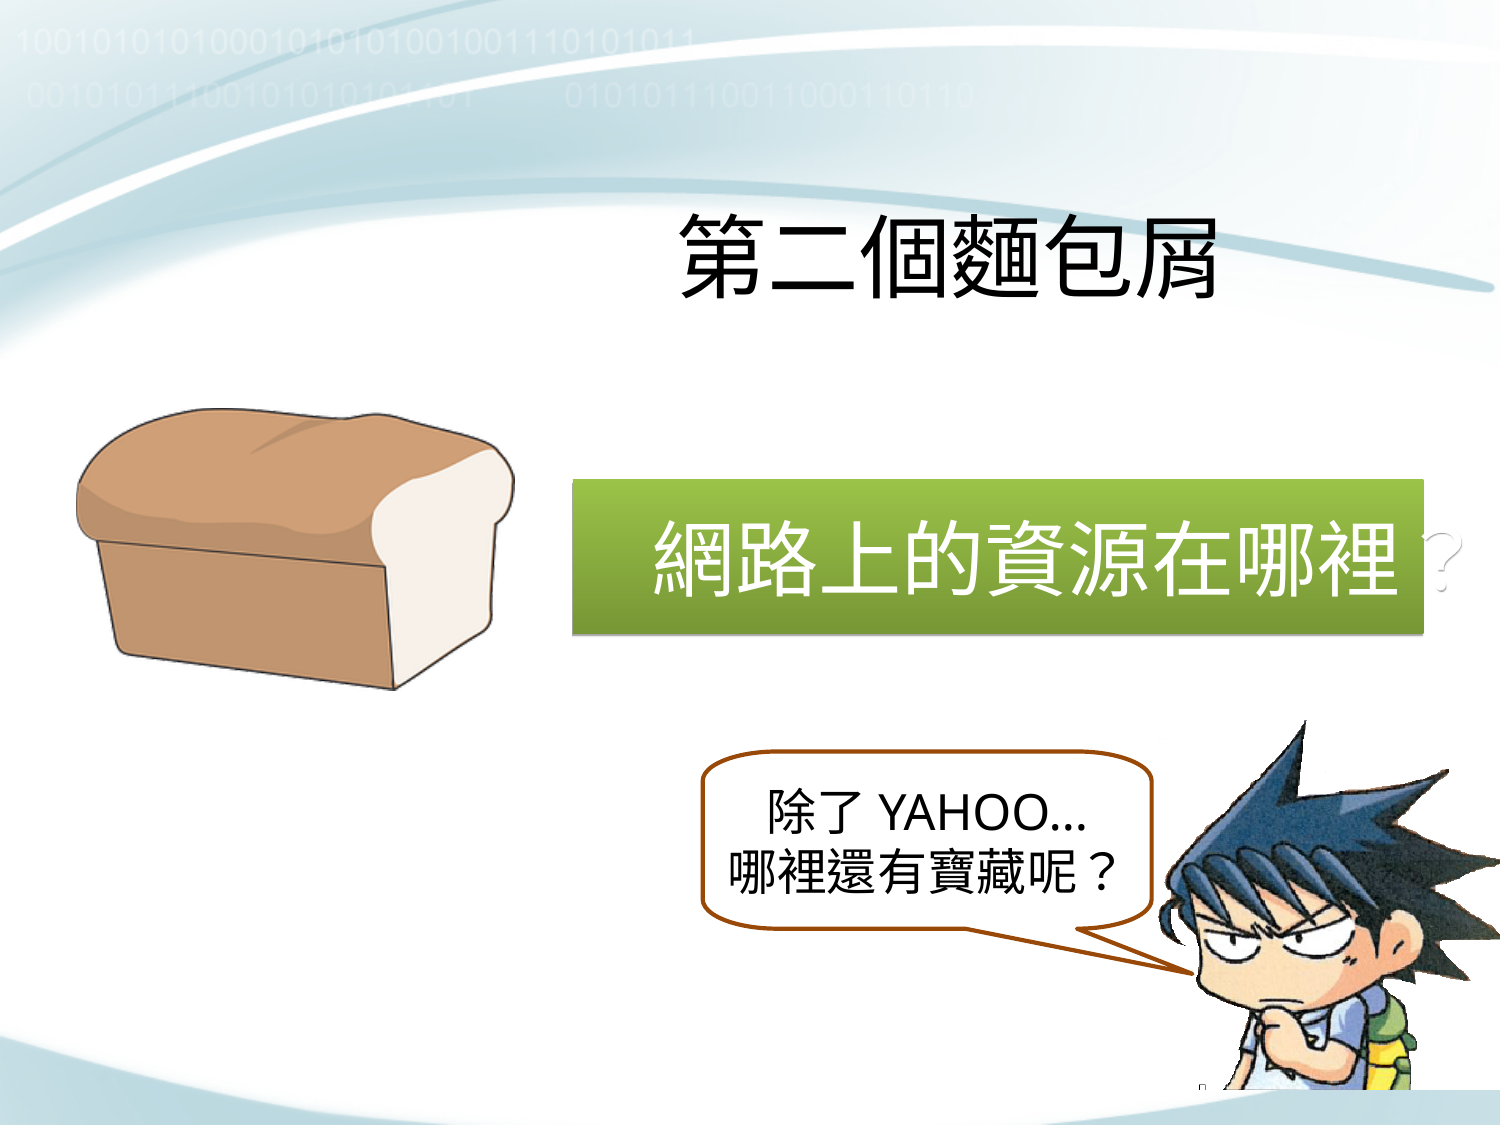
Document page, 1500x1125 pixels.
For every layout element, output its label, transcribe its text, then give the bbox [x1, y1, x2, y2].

text_box 除了YAHOO… 哪裡還有寶藏呢？ [702, 751, 1193, 974]
picture [76, 408, 515, 691]
picture [1155, 716, 1500, 1090]
list 網路上的資源在哪裡？ [572, 479, 1424, 634]
title 第二個麵包屑 [631, 160, 1270, 349]
